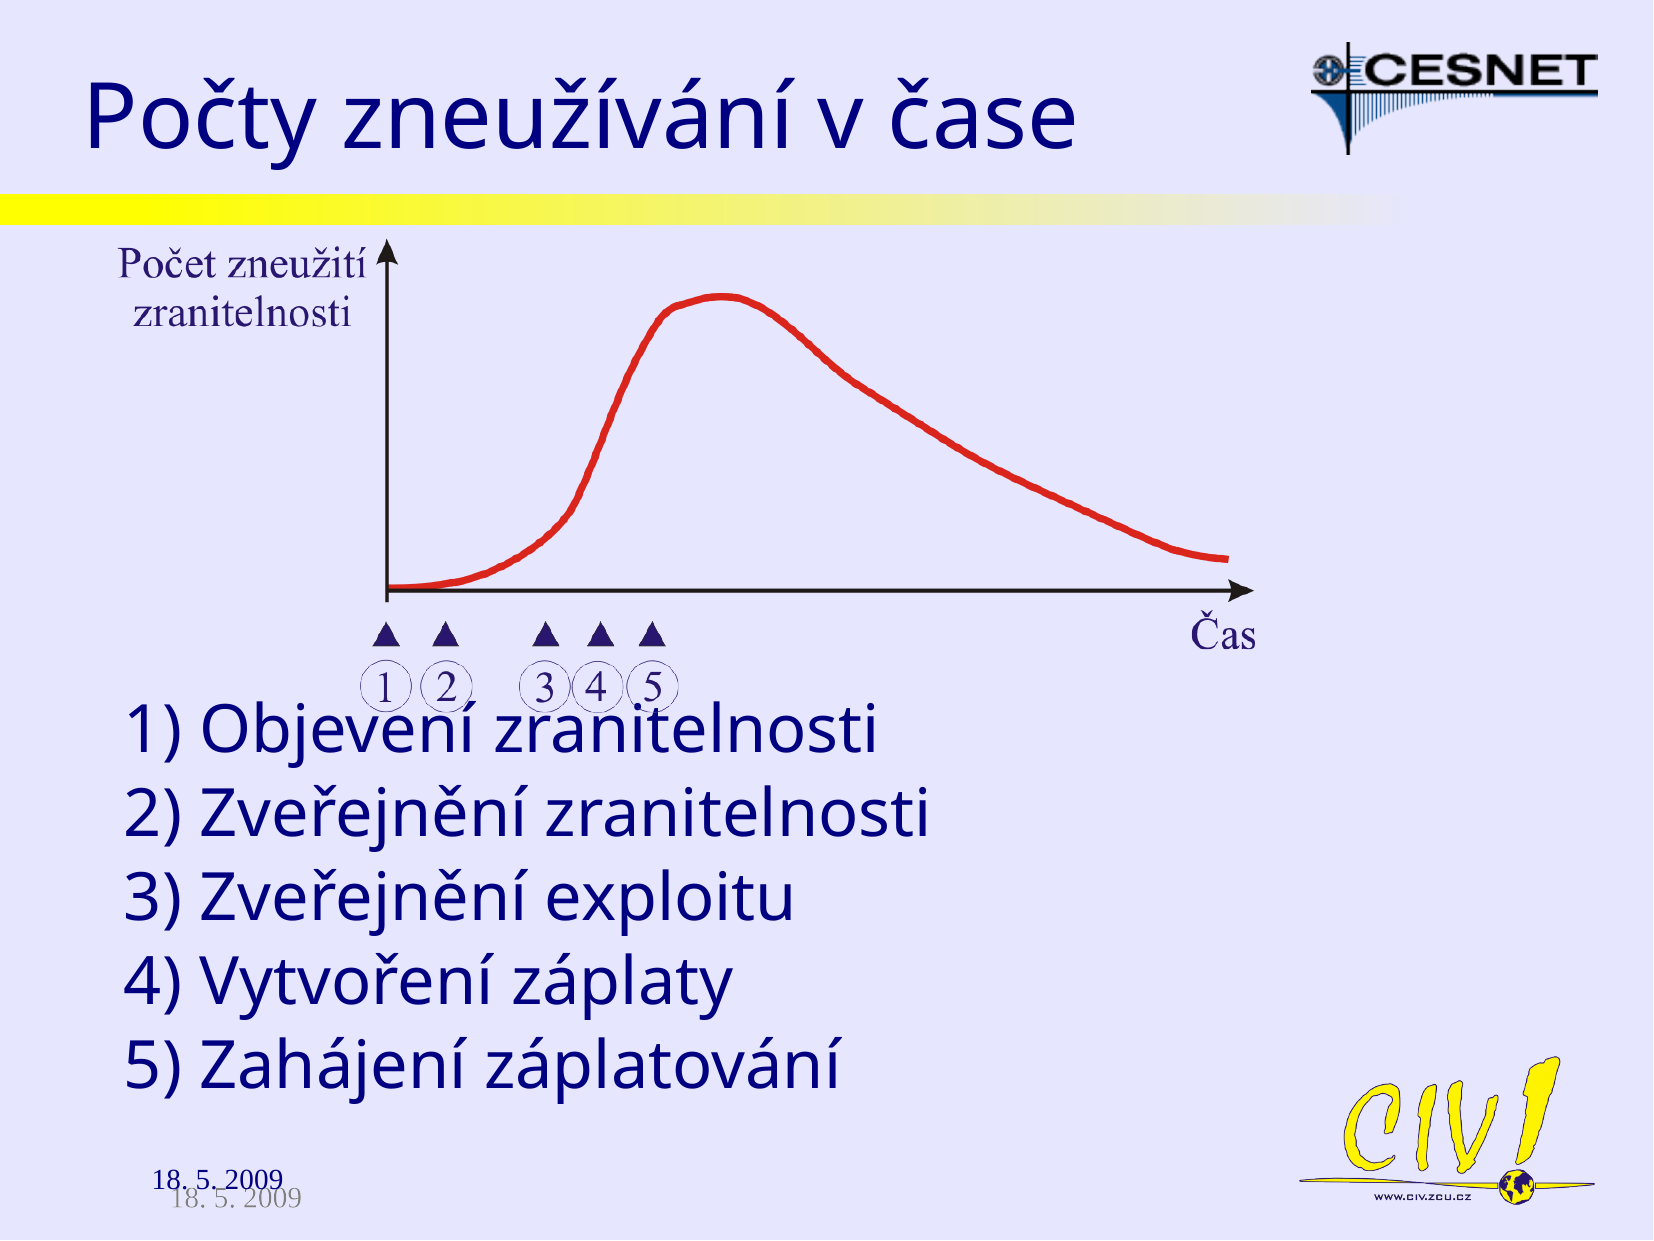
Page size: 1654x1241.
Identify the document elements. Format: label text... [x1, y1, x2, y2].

picture [117, 238, 1255, 713]
picture [1299, 1140, 1595, 1205]
picture [1311, 42, 1598, 155]
title Počty zneužívání v čase [82, 49, 1571, 178]
list Objevení zranitelnosti Zveřejnění zranitelnosti Zveřejnění exploitu Vytvoření záplaty Zahájení záplatování [106, 708, 1595, 1140]
